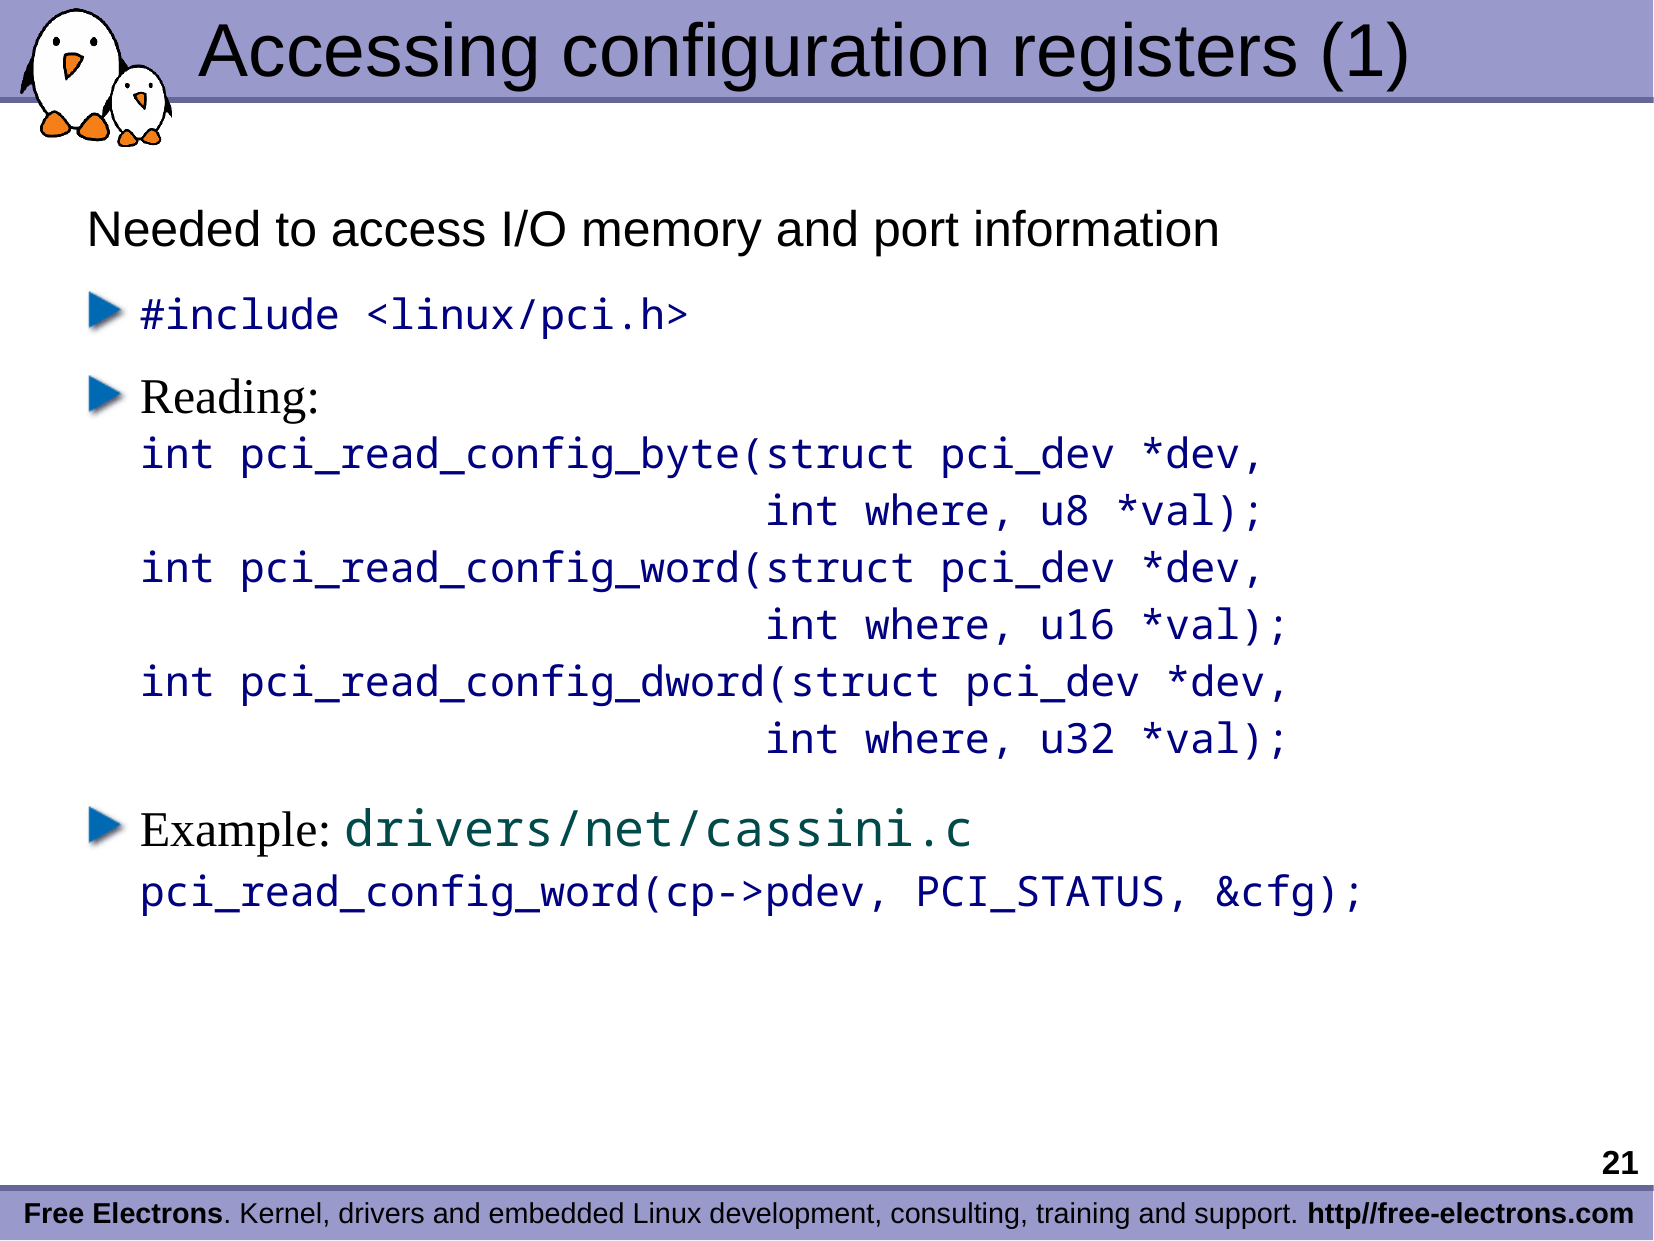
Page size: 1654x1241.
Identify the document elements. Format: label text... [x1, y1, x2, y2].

picture [20, 8, 172, 147]
list Needed to access I/O memory and port information #include <linux/pci.h> Reading: int pci_read_config_byte(struct pci_dev *dev, int where, u8 *val); int pci_read_config_word(struct pci_dev *dev, int where, u16 *val); int pci_read_config_dword(struct pci_dev *dev, int where, u32 *val); Example: drivers/net/cassini.c pci_read_config_word(cp->pdev, PCI_STATUS, &cfg); [68, 201, 1592, 1118]
title Accessing configuration registers (1) [60, 0, 1551, 101]
